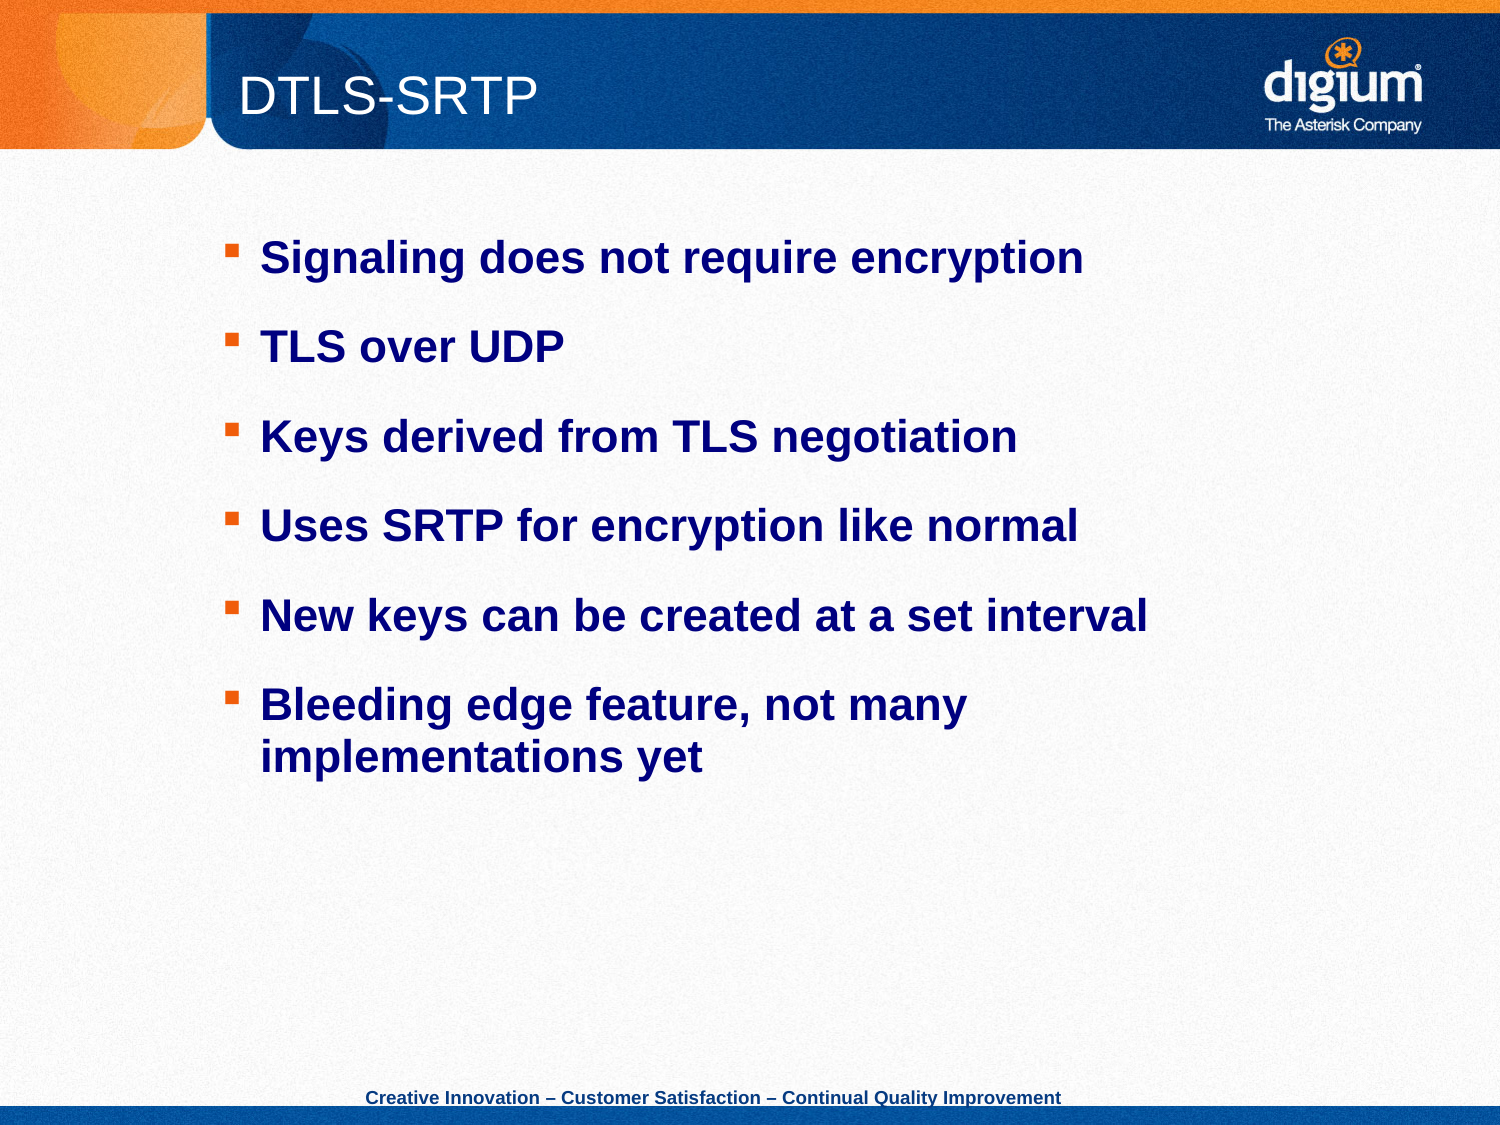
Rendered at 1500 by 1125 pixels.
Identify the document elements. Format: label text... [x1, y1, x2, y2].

list Signaling does not require encryption TLS over UDP Keys derived from TLS negotiation Uses SRTP for encryption like normal New keys can be created at a set interval Bleeding edge feature, not many implementations yet [206, 224, 1301, 967]
title DTLS-SRTP [238, 27, 1243, 127]
picture [0, 0, 1500, 1125]
